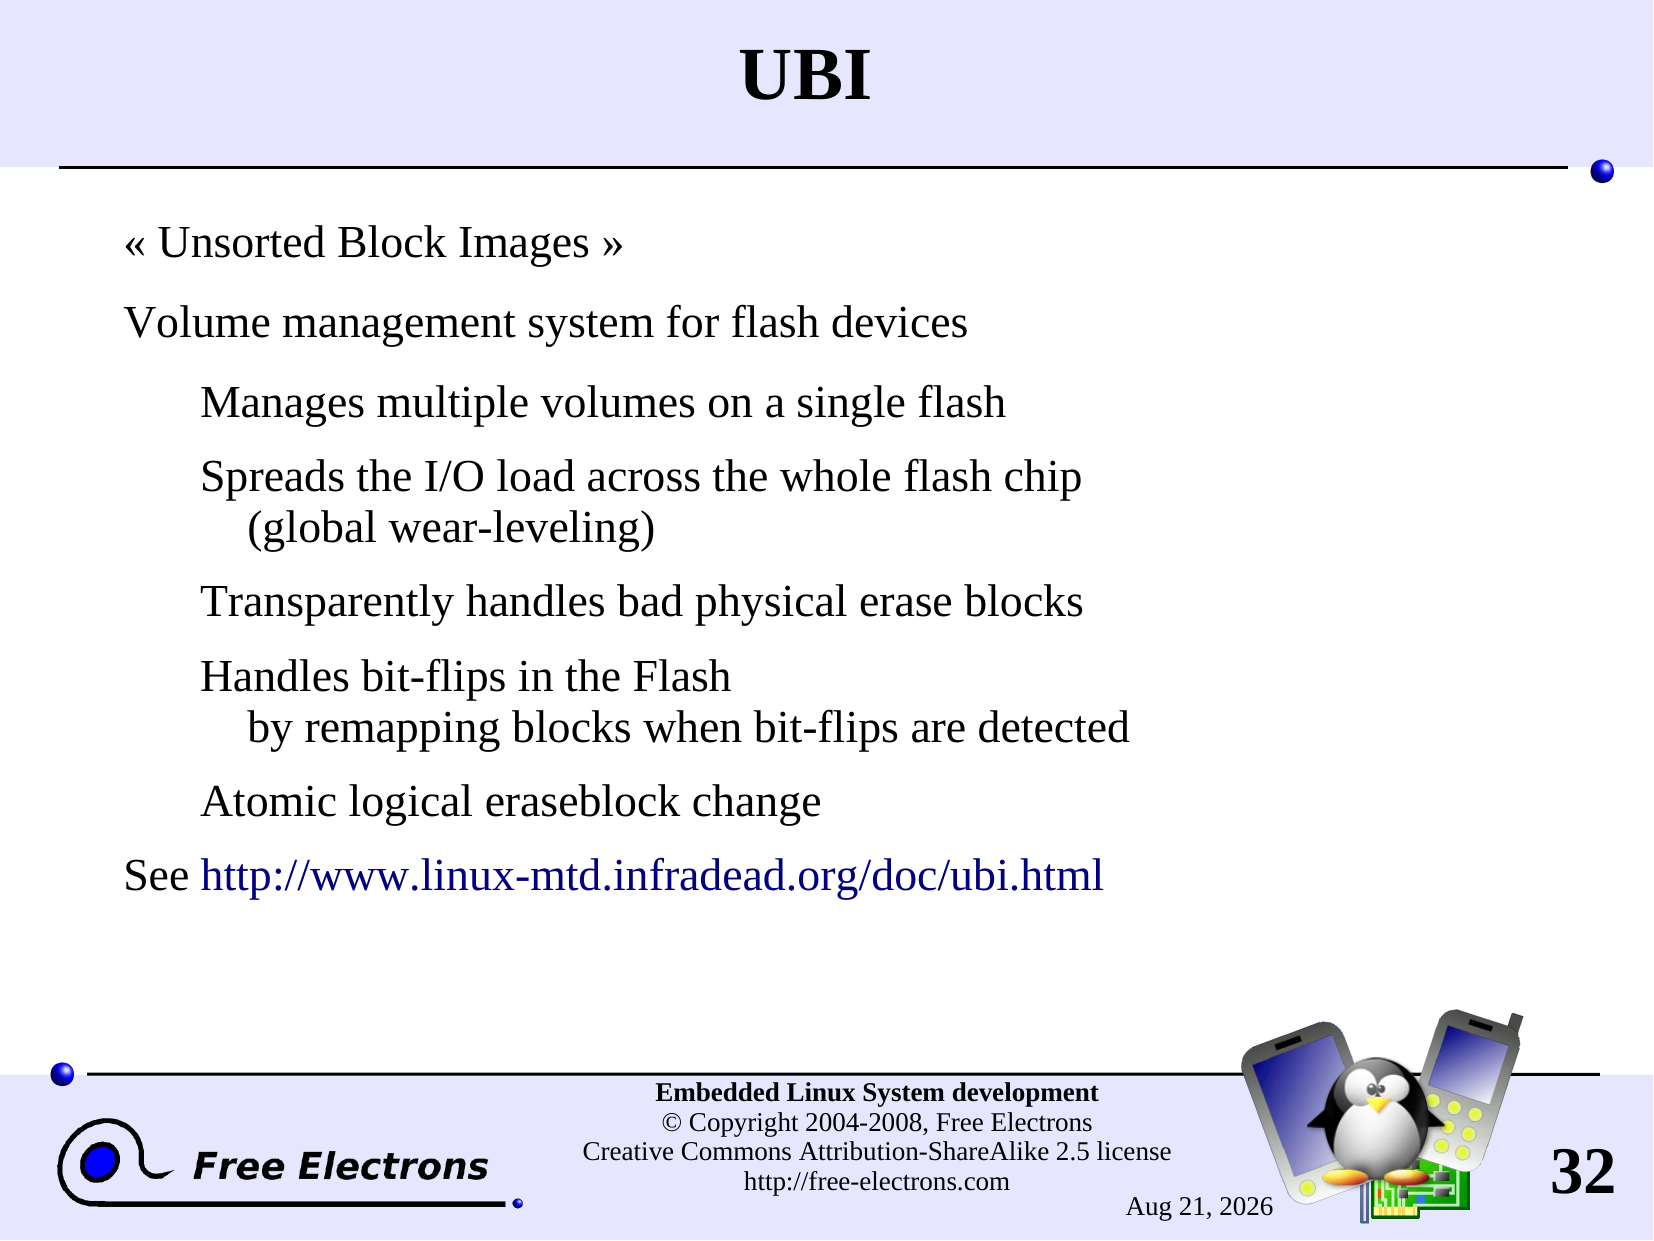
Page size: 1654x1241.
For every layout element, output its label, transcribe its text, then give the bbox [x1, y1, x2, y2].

list « Unsorted Block Images » Volume management system for flash devices Manages multiple volumes on a single flash Spreads the I/O load across the whole flash chip (global wear-leveling) Transparently handles bad physical erase blocks Handles bit-flips in the Flash by remapping blocks when bit-flips are detected Atomic logical eraseblock change See http://www.linux-mtd.infradead.org/doc/ubi.html [105, 216, 1518, 1066]
picture [50, 1107, 527, 1216]
picture [1231, 1007, 1538, 1241]
title UBI [60, 25, 1551, 124]
